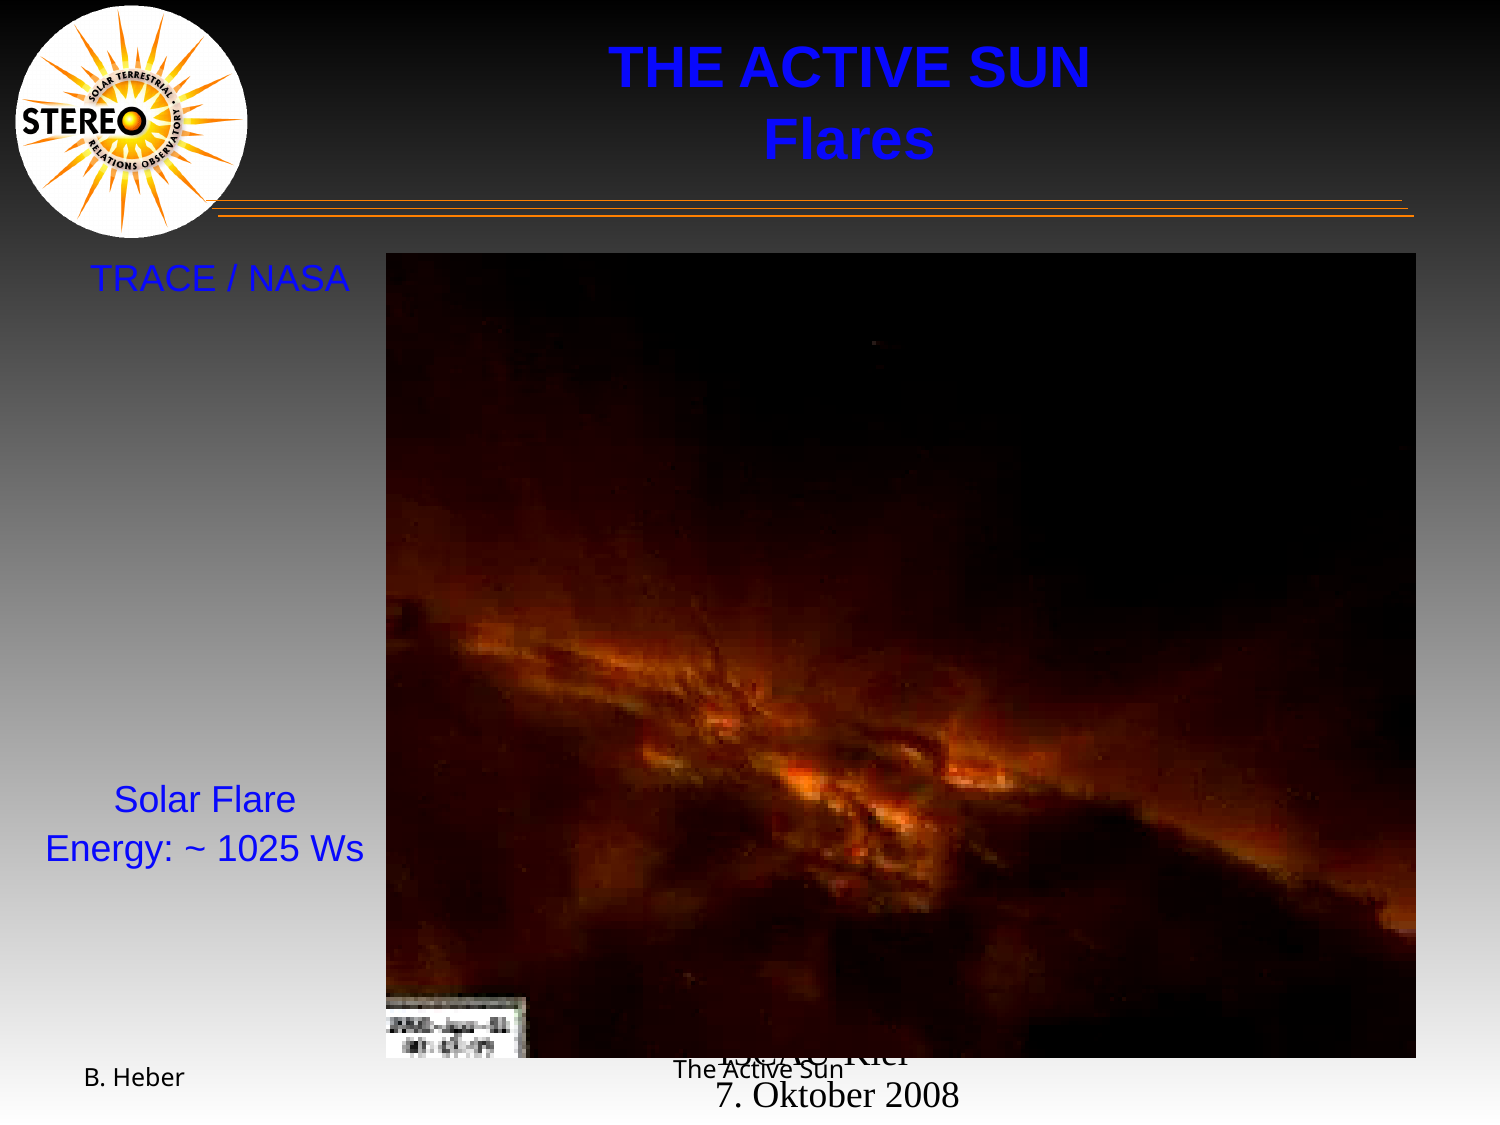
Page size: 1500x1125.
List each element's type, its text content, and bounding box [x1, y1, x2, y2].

slide_number <number>CAU-Kiel 7. Oktober 2008 [699, 1058, 1388, 1100]
picture [10, 2, 248, 239]
text_box TRACE / NASA [74, 249, 463, 311]
text_box Solar Flare Energy: ~ 1025 Ws [0, 770, 386, 898]
title THE ACTIVE SUN Flares [225, 24, 1475, 175]
picture [386, 253, 1416, 1058]
